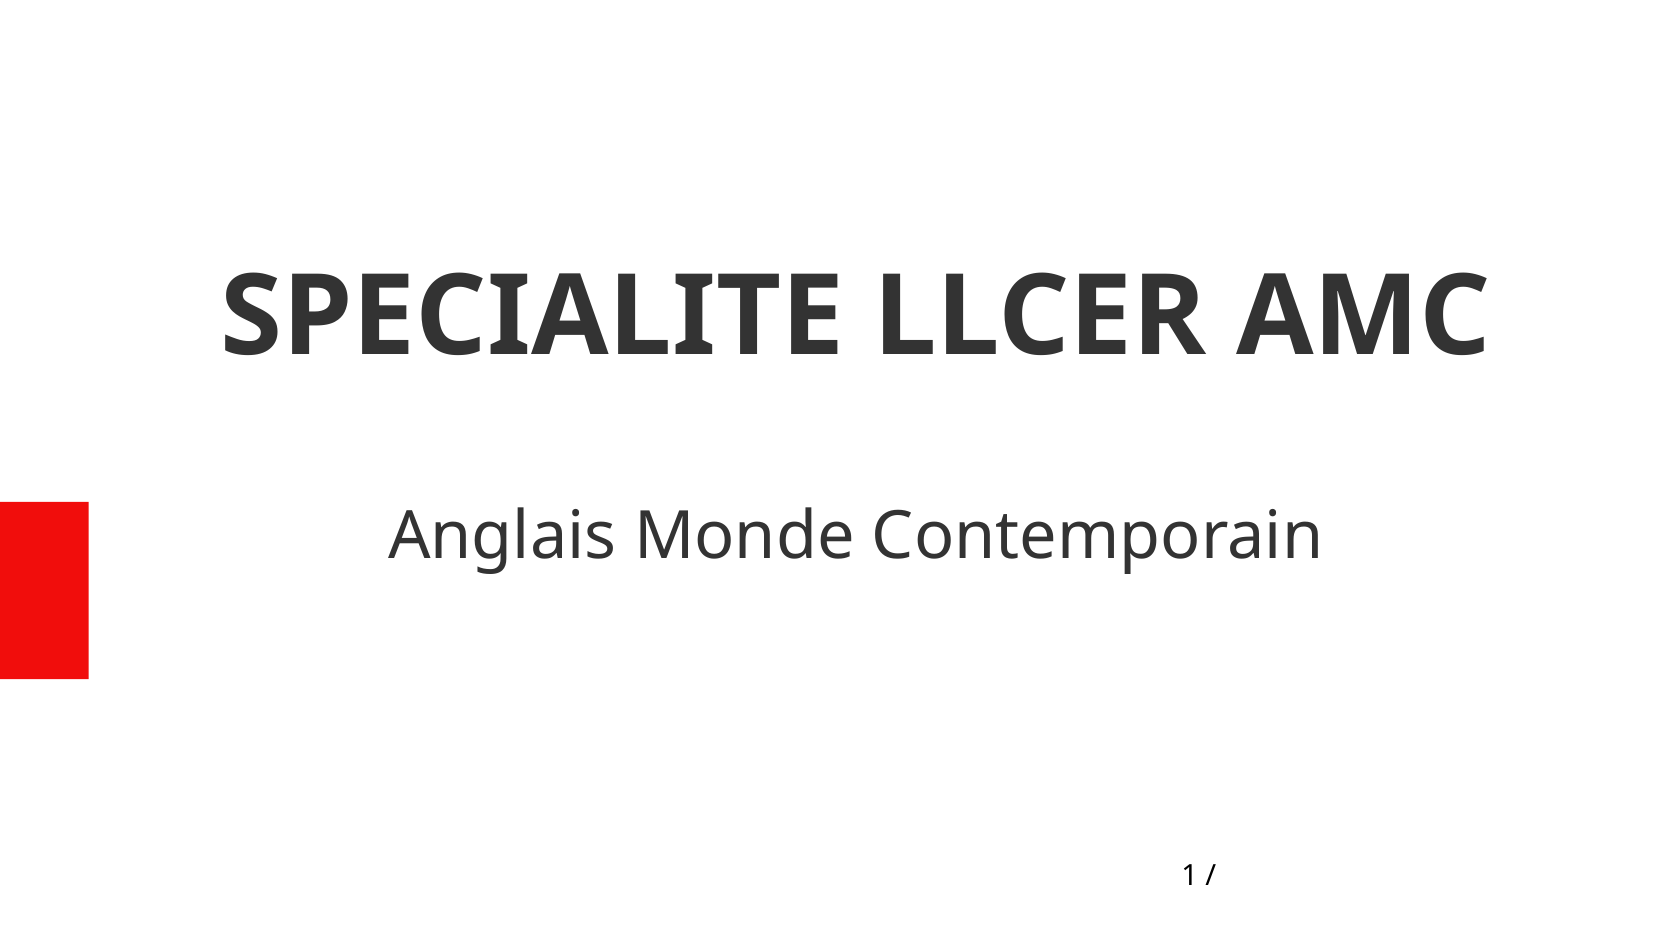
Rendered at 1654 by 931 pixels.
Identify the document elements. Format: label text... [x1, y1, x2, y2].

subtitle Anglais Monde Contemporain [147, 472, 1565, 591]
title SPECIALITE LLCER AMC [147, 59, 1565, 472]
text_box <numéro> / [1181, 856, 1565, 922]
